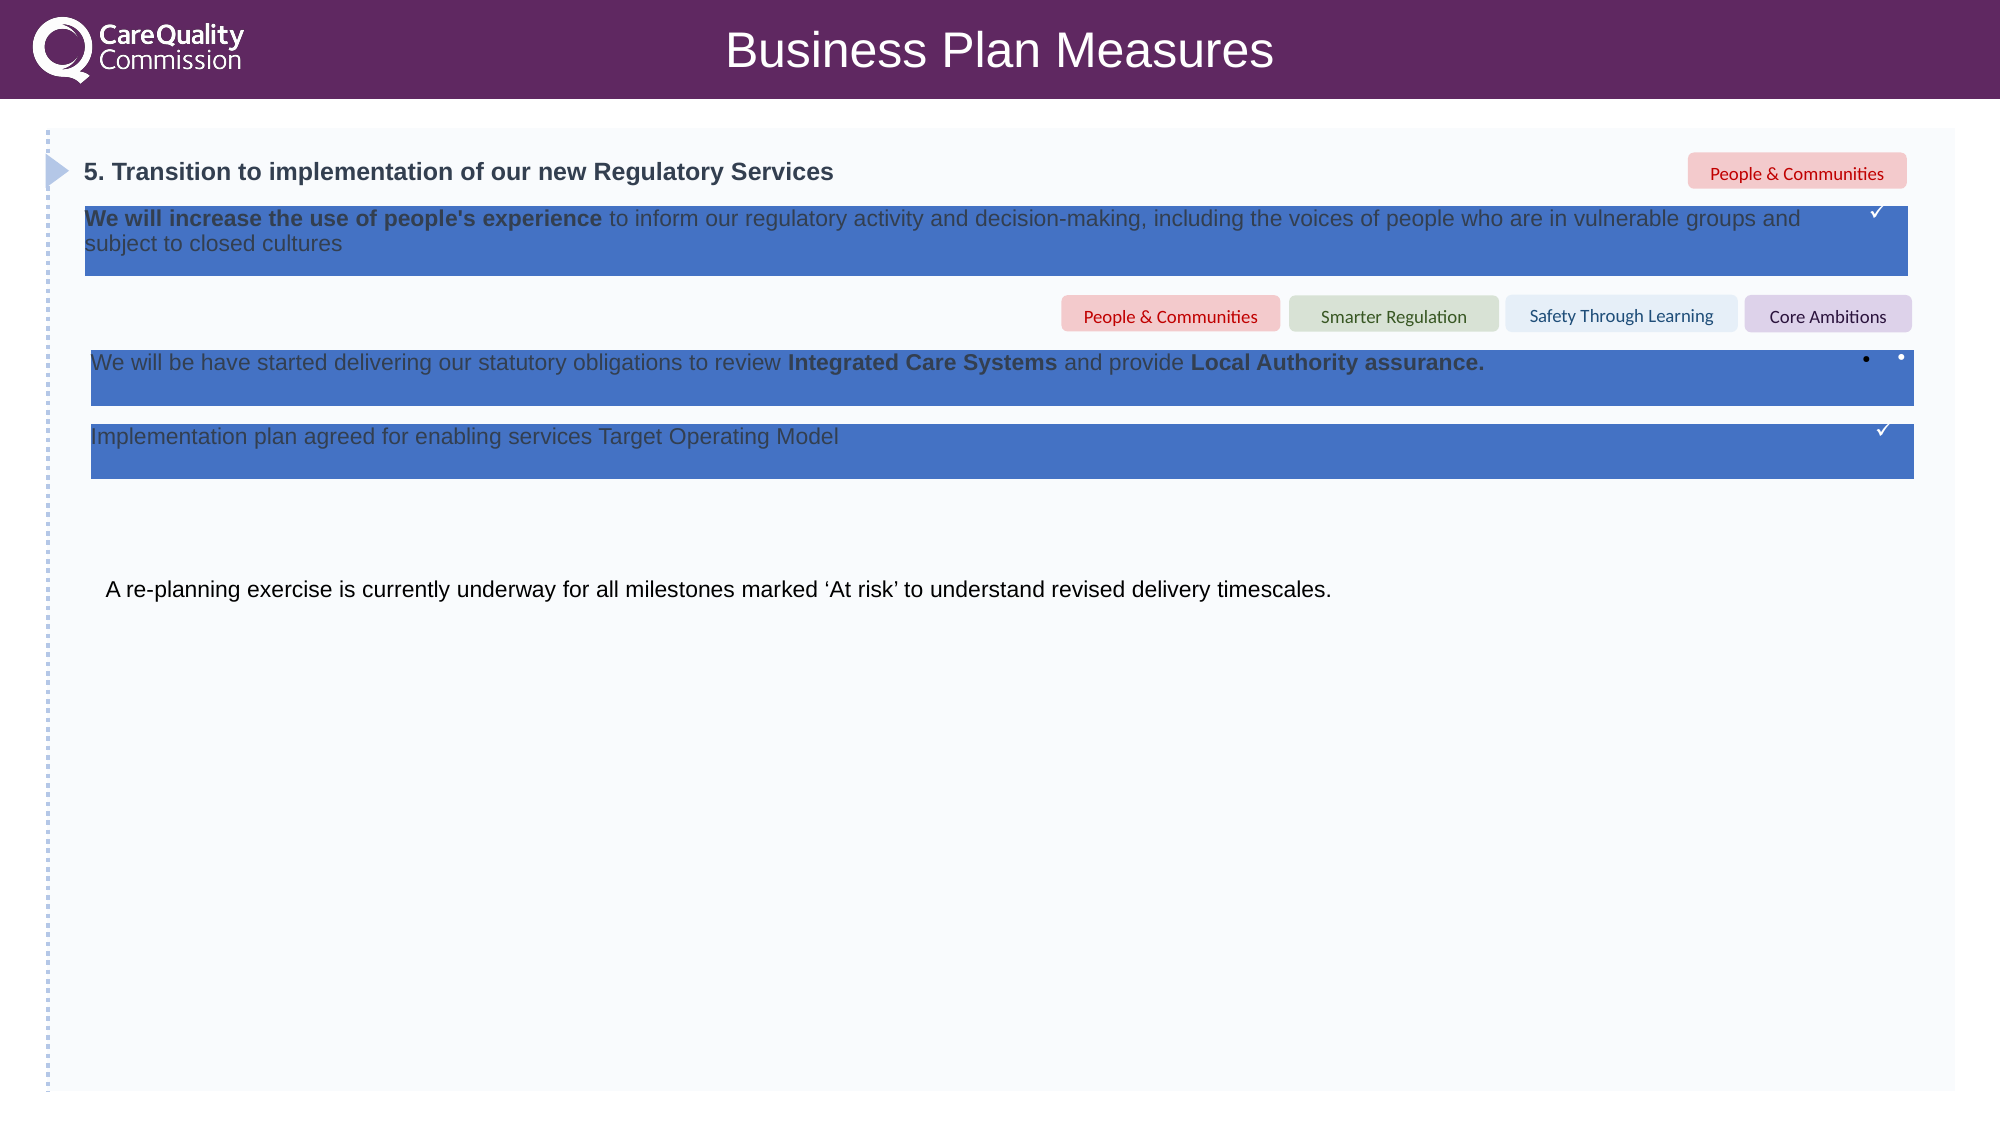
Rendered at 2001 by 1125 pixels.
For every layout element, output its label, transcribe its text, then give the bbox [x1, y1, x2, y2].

text_box Smarter Regulation [1289, 295, 1500, 332]
text_box 5. Transition to implementation of our new Regulatory Services [69, 147, 984, 194]
text_box Safety Through Learning [1505, 294, 1738, 333]
picture [32, 16, 245, 84]
table_header Implementation plan agreed for enabling services Target Operating Model [91, 424, 1854, 479]
text_box A re-planning exercise is currently underway for all milestones marked ‘At risk’ to understand revised delivery timescales. [90, 566, 1915, 610]
table_header We will increase the use of people's experience to inform our regulatory activity and decision-making, including the voices of people who are in vulnerable groups and subject to closed cultures [85, 206, 1848, 276]
table_header  [1848, 206, 1908, 276]
table_header  [1854, 350, 1914, 406]
text_box People & Communities [1061, 295, 1281, 332]
text_box People & Communities [1687, 152, 1907, 189]
text_box [0, 0, 2000, 99]
text_box Business Plan Measures [641, 9, 1358, 86]
text_box [45, 128, 1955, 1091]
table_header We will be have started delivering our statutory obligations to review Integrated Care Systems and provide Local Authority assurance. [91, 350, 1854, 406]
text_box Core Ambitions [1744, 294, 1913, 333]
table_header  [1854, 424, 1914, 479]
